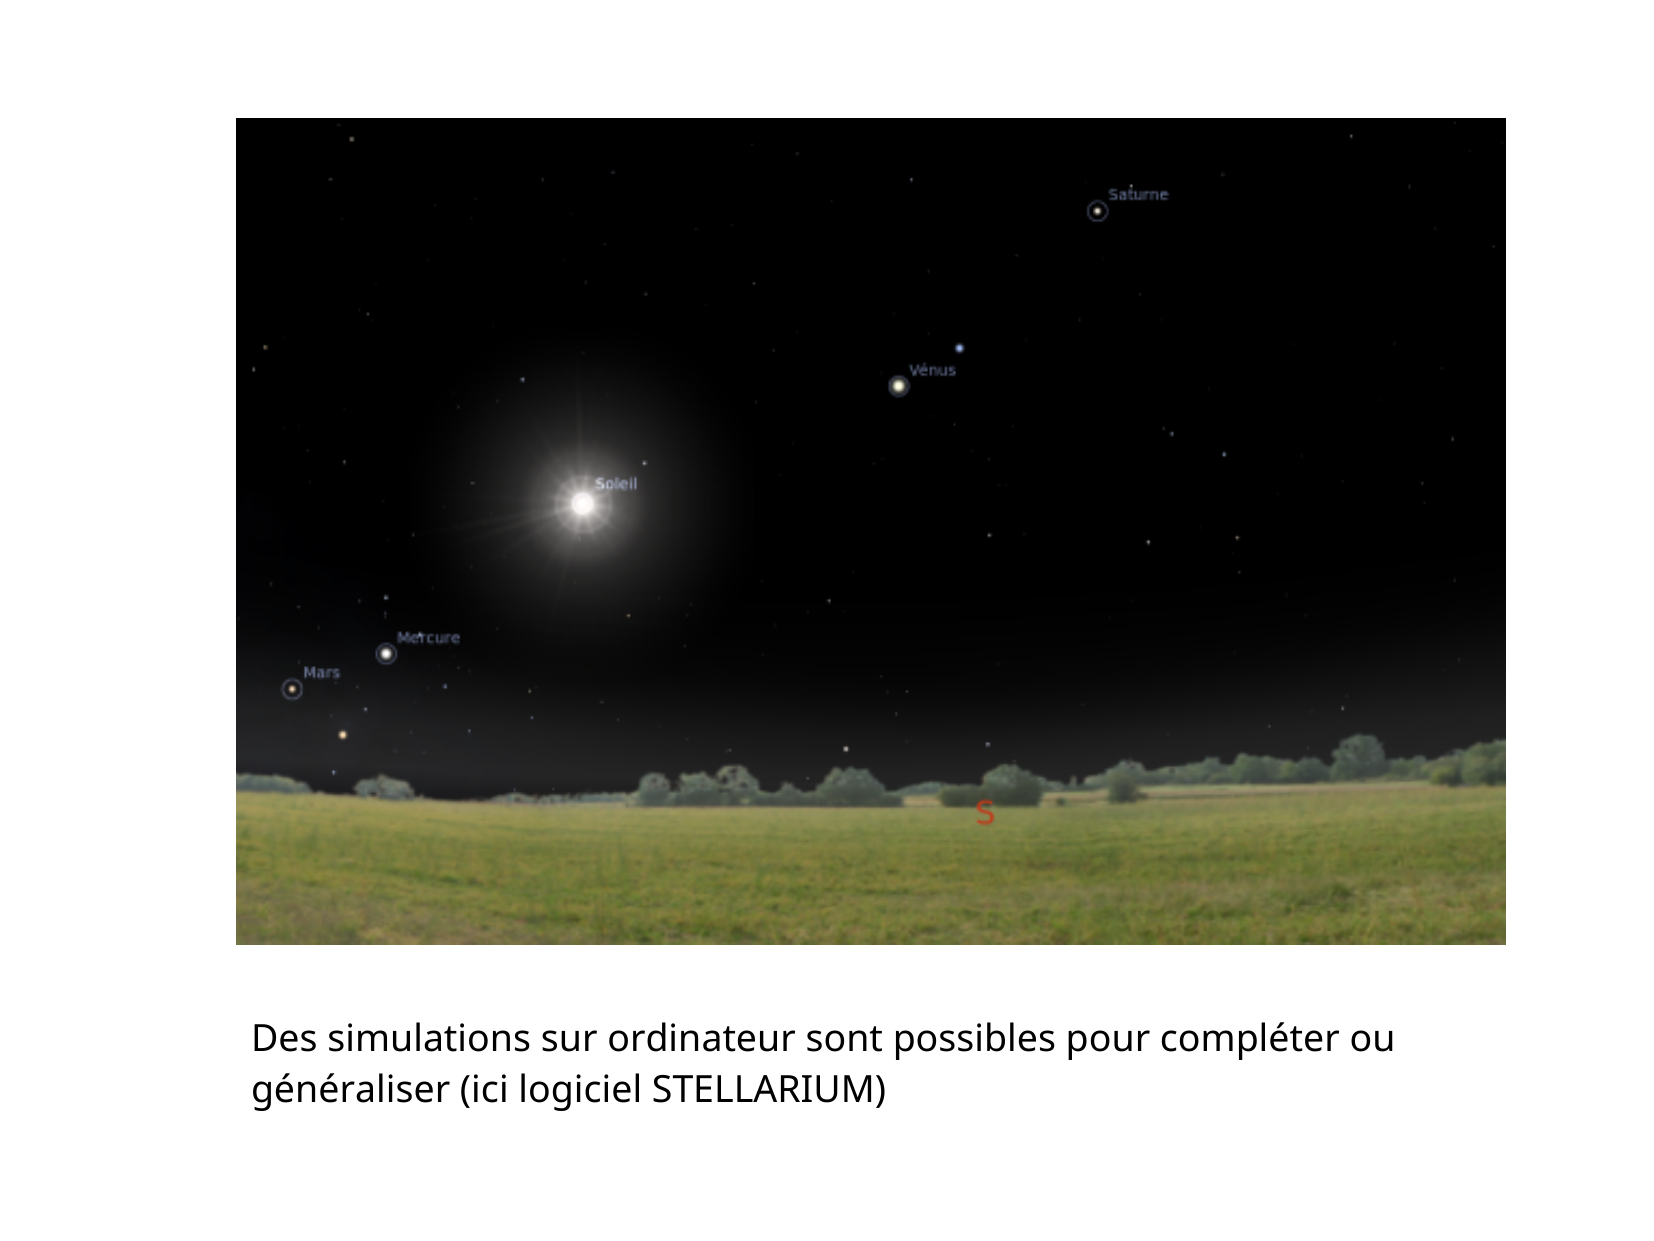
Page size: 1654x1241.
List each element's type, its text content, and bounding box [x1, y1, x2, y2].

text_box Des simulations sur ordinateur sont possibles pour compléter ou généraliser (ici logiciel STELLARIUM) [236, 1003, 1477, 1107]
picture [236, 118, 1506, 945]
